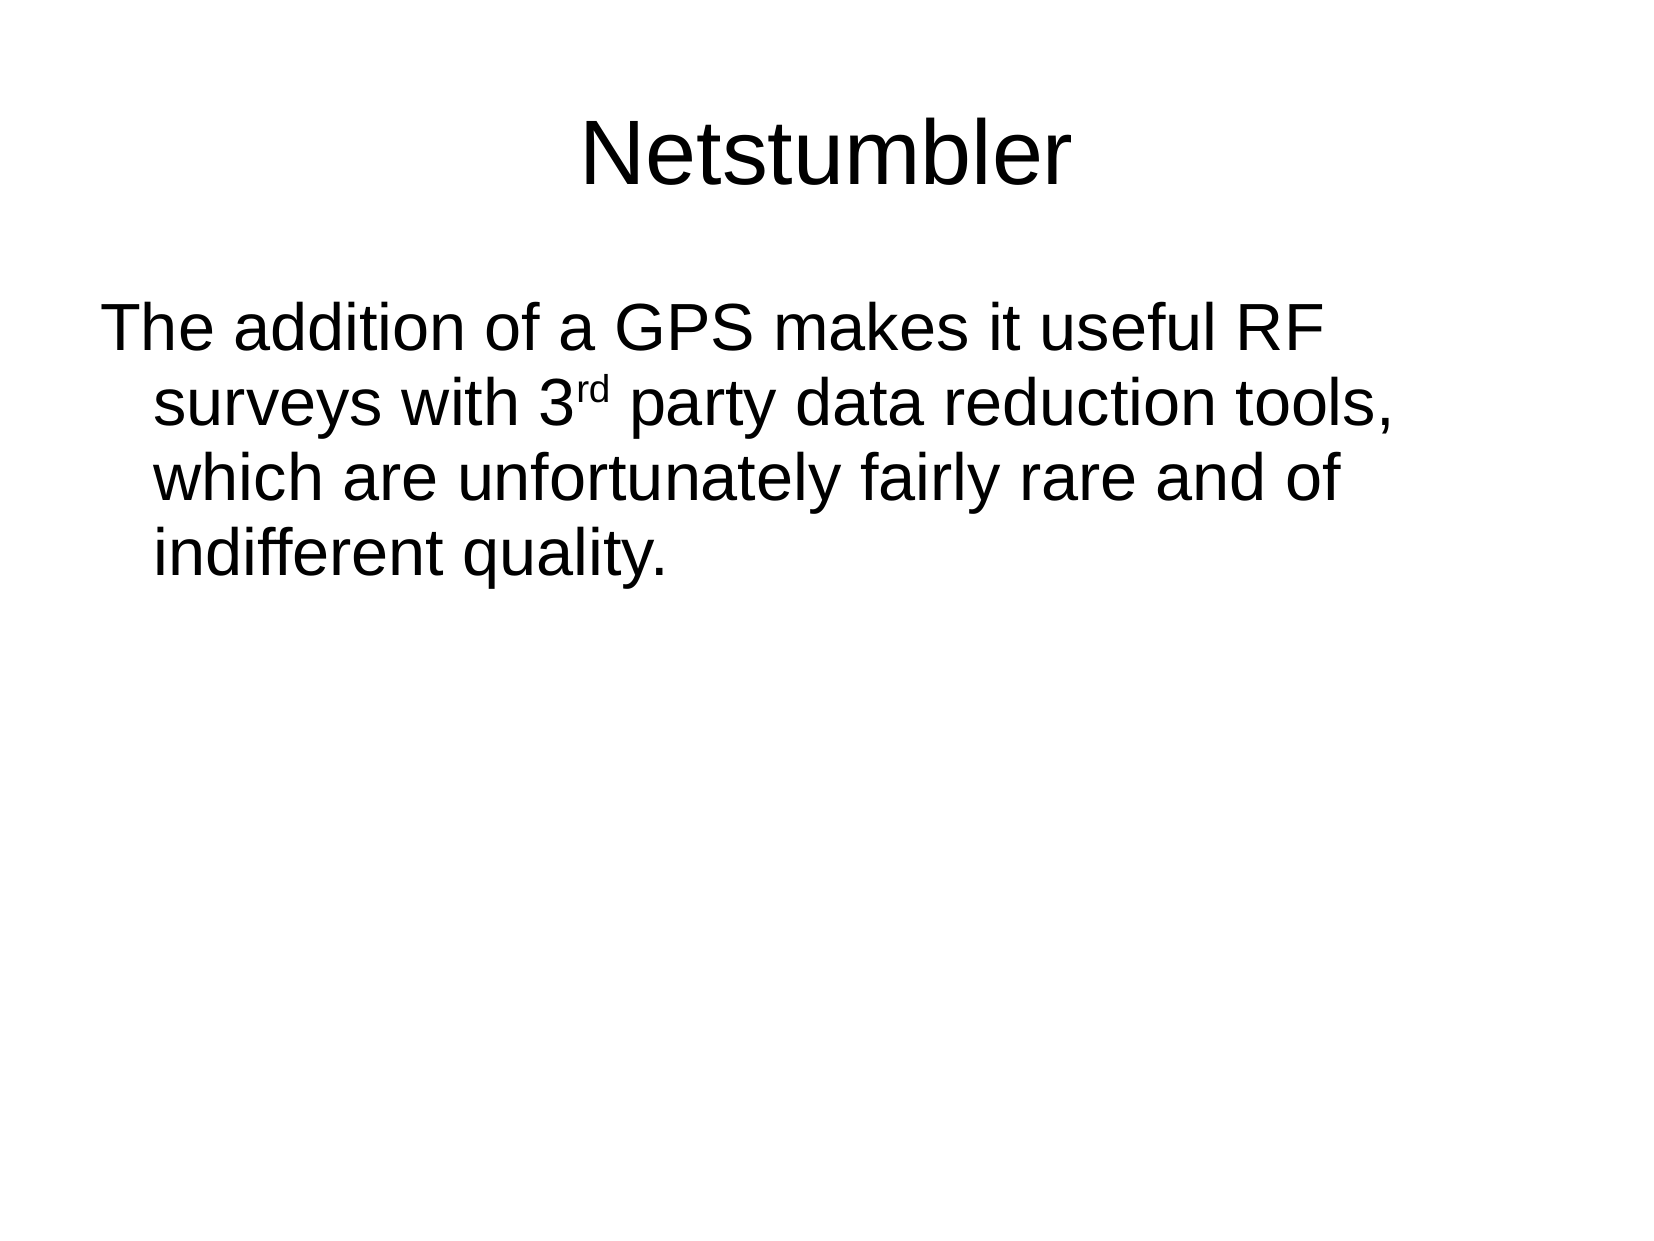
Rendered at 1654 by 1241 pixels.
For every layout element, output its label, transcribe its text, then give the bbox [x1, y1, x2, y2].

list The addition of a GPS makes it useful RF surveys with 3rd party data reduction tools, which are unfortunately fairly rare and of indifferent quality. [82, 290, 1571, 1094]
title Netstumbler [82, 56, 1571, 250]
